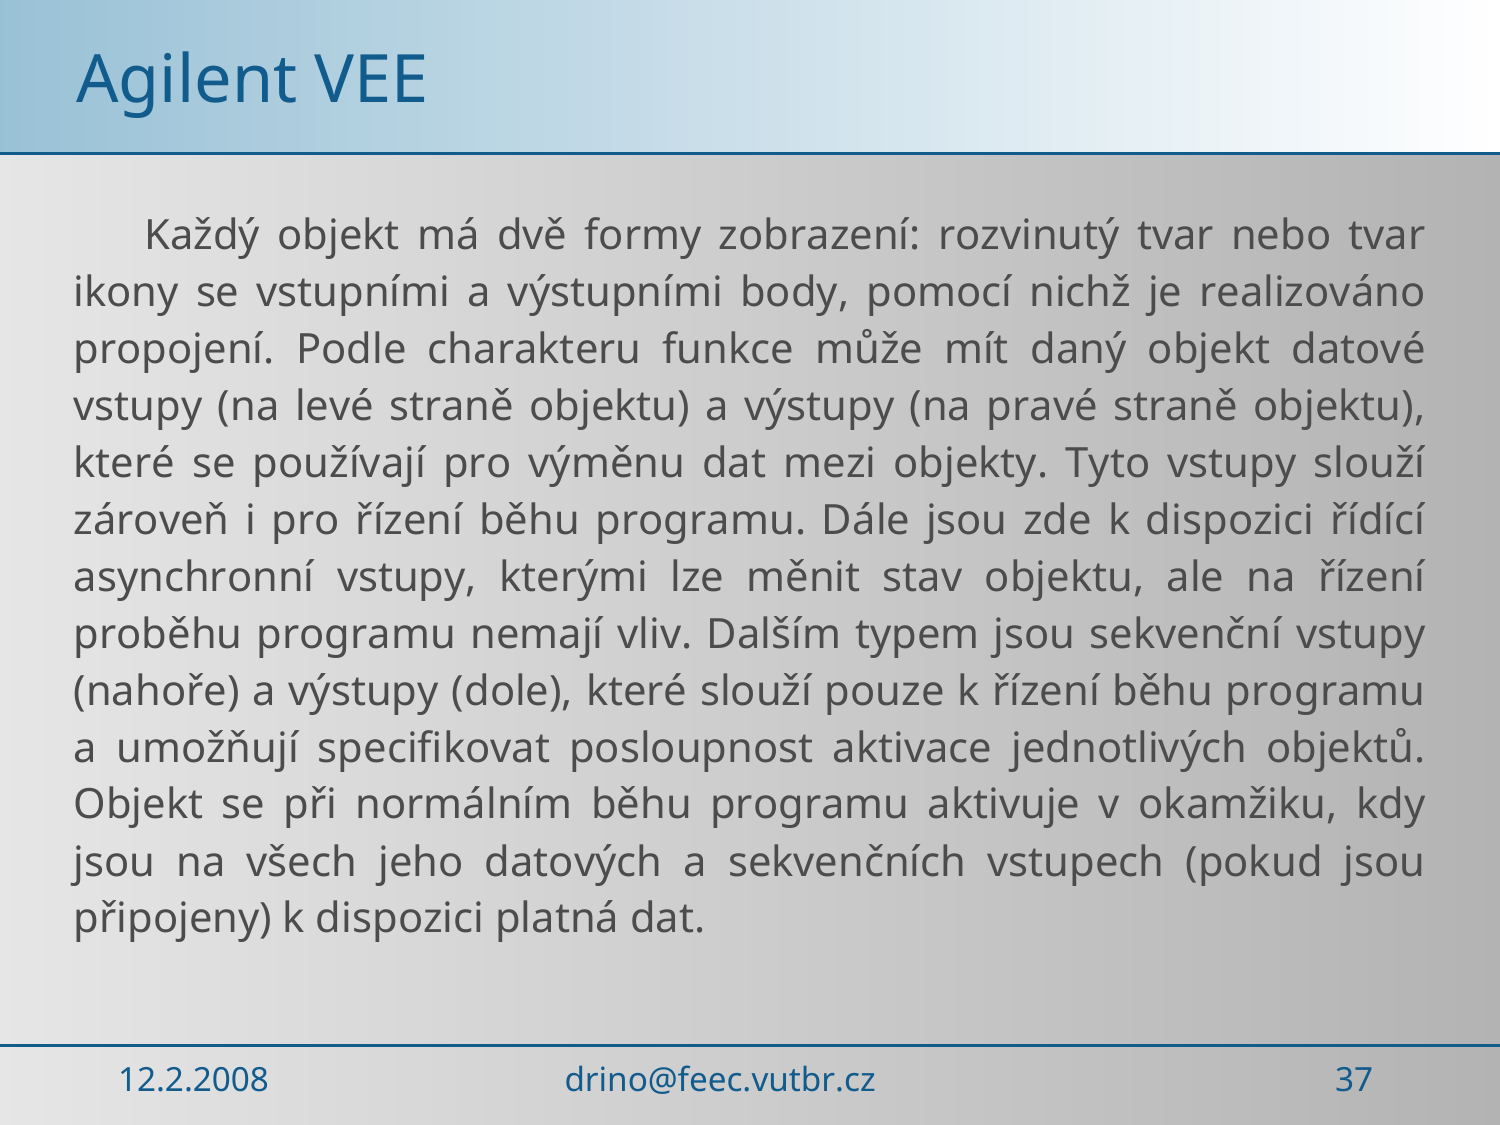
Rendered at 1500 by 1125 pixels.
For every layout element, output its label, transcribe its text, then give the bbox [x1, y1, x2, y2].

text_box <číslo> [1075, 1049, 1388, 1125]
text_box Každý objekt má dvě formy zobrazení: rozvinutý tvar nebo tvar ikony se vstupními a výstupními body, pomocí nichž je realizováno propojení. Podle charakteru funkce může mít daný objekt datové vstupy (na levé straně objektu) a výstupy (na pravé straně objektu), které se používají pro výměnu dat mezi objekty. Tyto vstupy slouží zároveň i pro řízení běhu programu. Dále jsou zde k dispozici řídící asynchronní vstupy, kterými lze měnit stav objektu, ale na řízení proběhu programu nemají vliv. Dalším typem jsou sekvenční vstupy (nahoře) a výstupy (dole), které slouží pouze k řízení běhu programu a umožňují specifikovat posloupnost aktivace jednotlivých objektů. Objekt se při normálním běhu programu aktivuje v okamžiku, kdy jsou na všech jeho datových a sekvenčních vstupech (pokud jsou připojeny) k dispozici platná dat. [59, 196, 1442, 954]
title Agilent VEE [0, 0, 1500, 152]
text_box 12.2.2008 [103, 1049, 432, 1125]
text_box drino@feec.vutbr.cz [454, 1049, 987, 1125]
